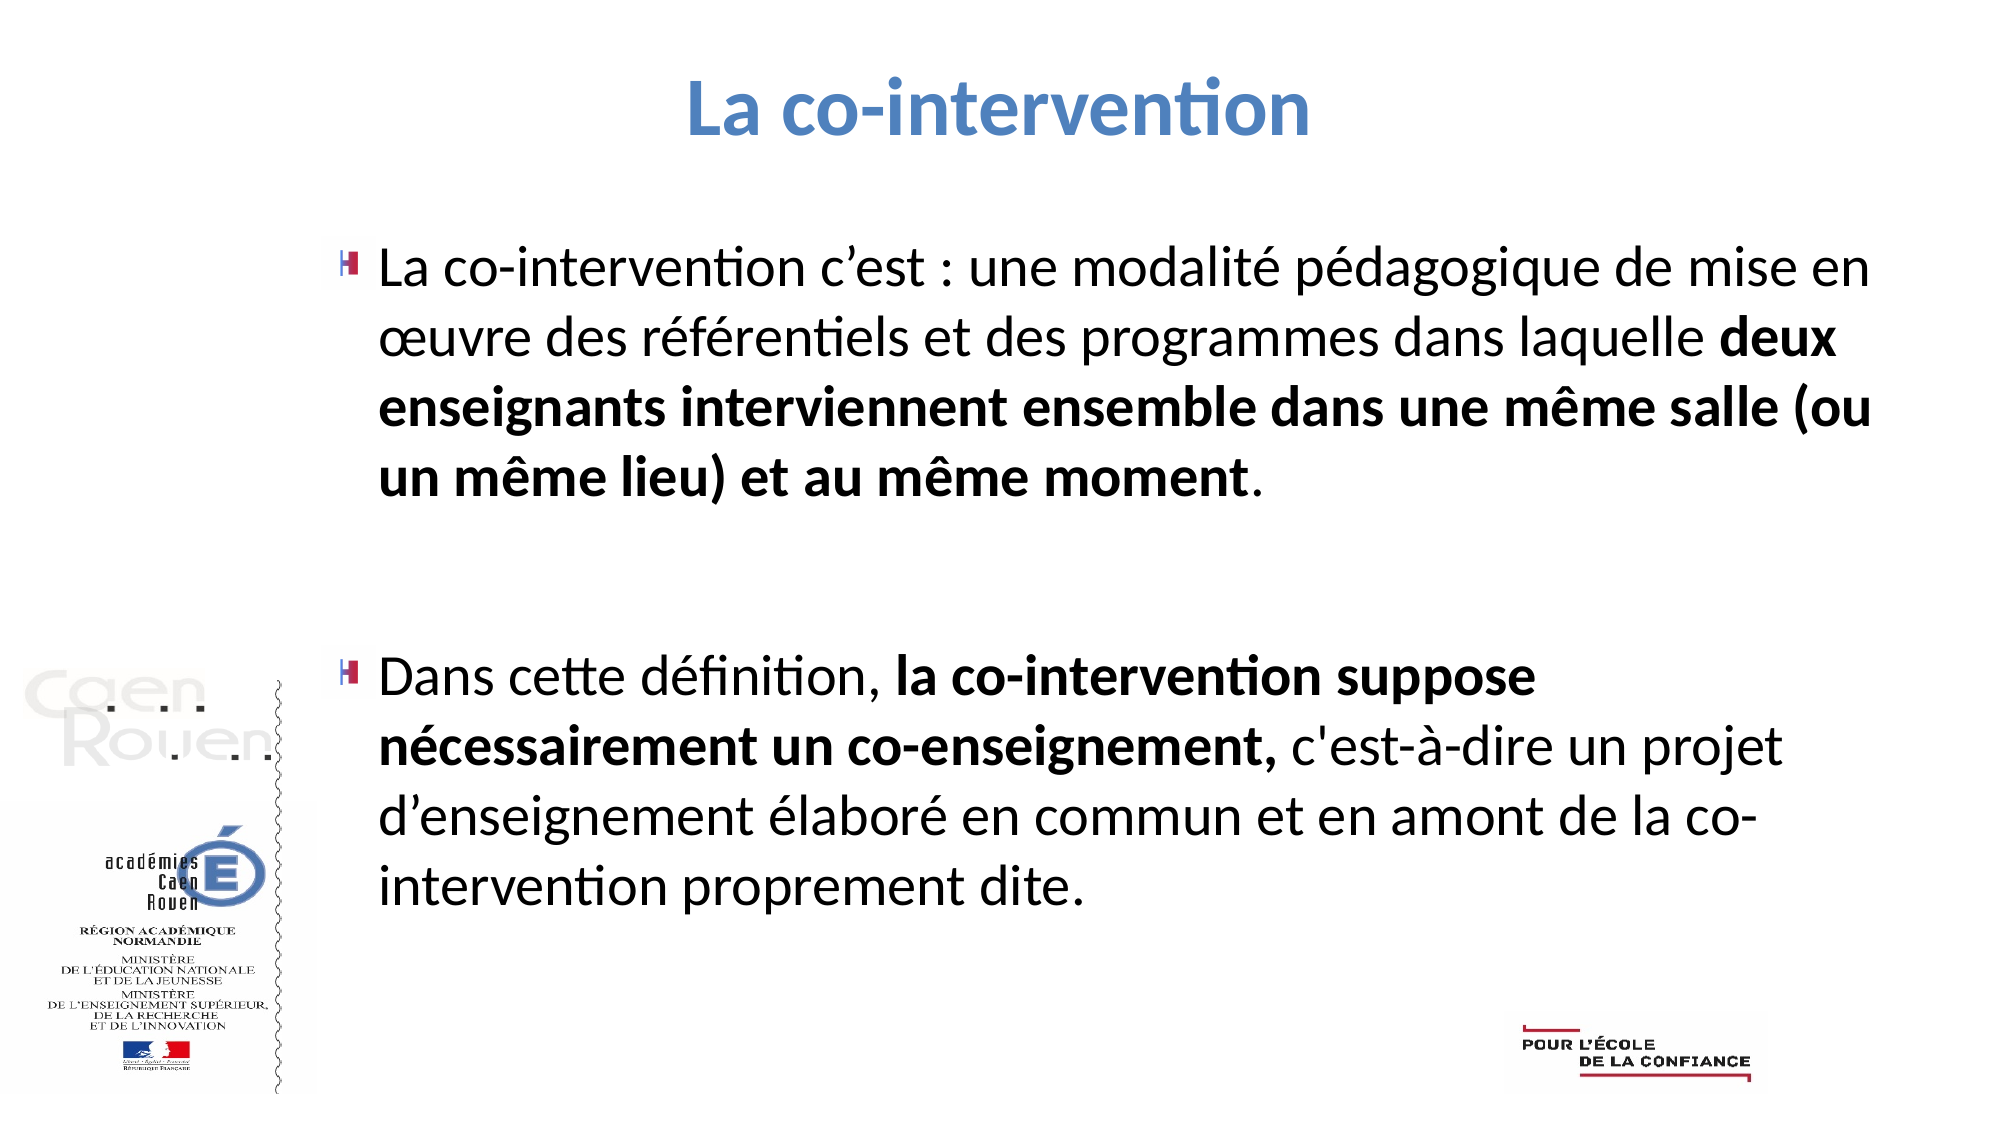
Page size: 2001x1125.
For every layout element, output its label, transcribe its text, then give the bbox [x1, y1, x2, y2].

picture [0, 680, 317, 1094]
picture [23, 668, 271, 766]
list La co-intervention c’est : une modalité pédagogique de mise en œuvre des référentiels et des programmes dans laquelle deux enseignants interviennent ensemble dans une même salle (ou un même lieu) et au même moment. Dans cette définition, la co-intervention suppose nécessairement un co-enseignement, c'est-à-dire un projet d’enseignement élaboré en commun et en amont de la co-intervention proprement dite. [307, 220, 1900, 1005]
title La co-intervention [99, 45, 1900, 233]
picture [1504, 1011, 1768, 1094]
